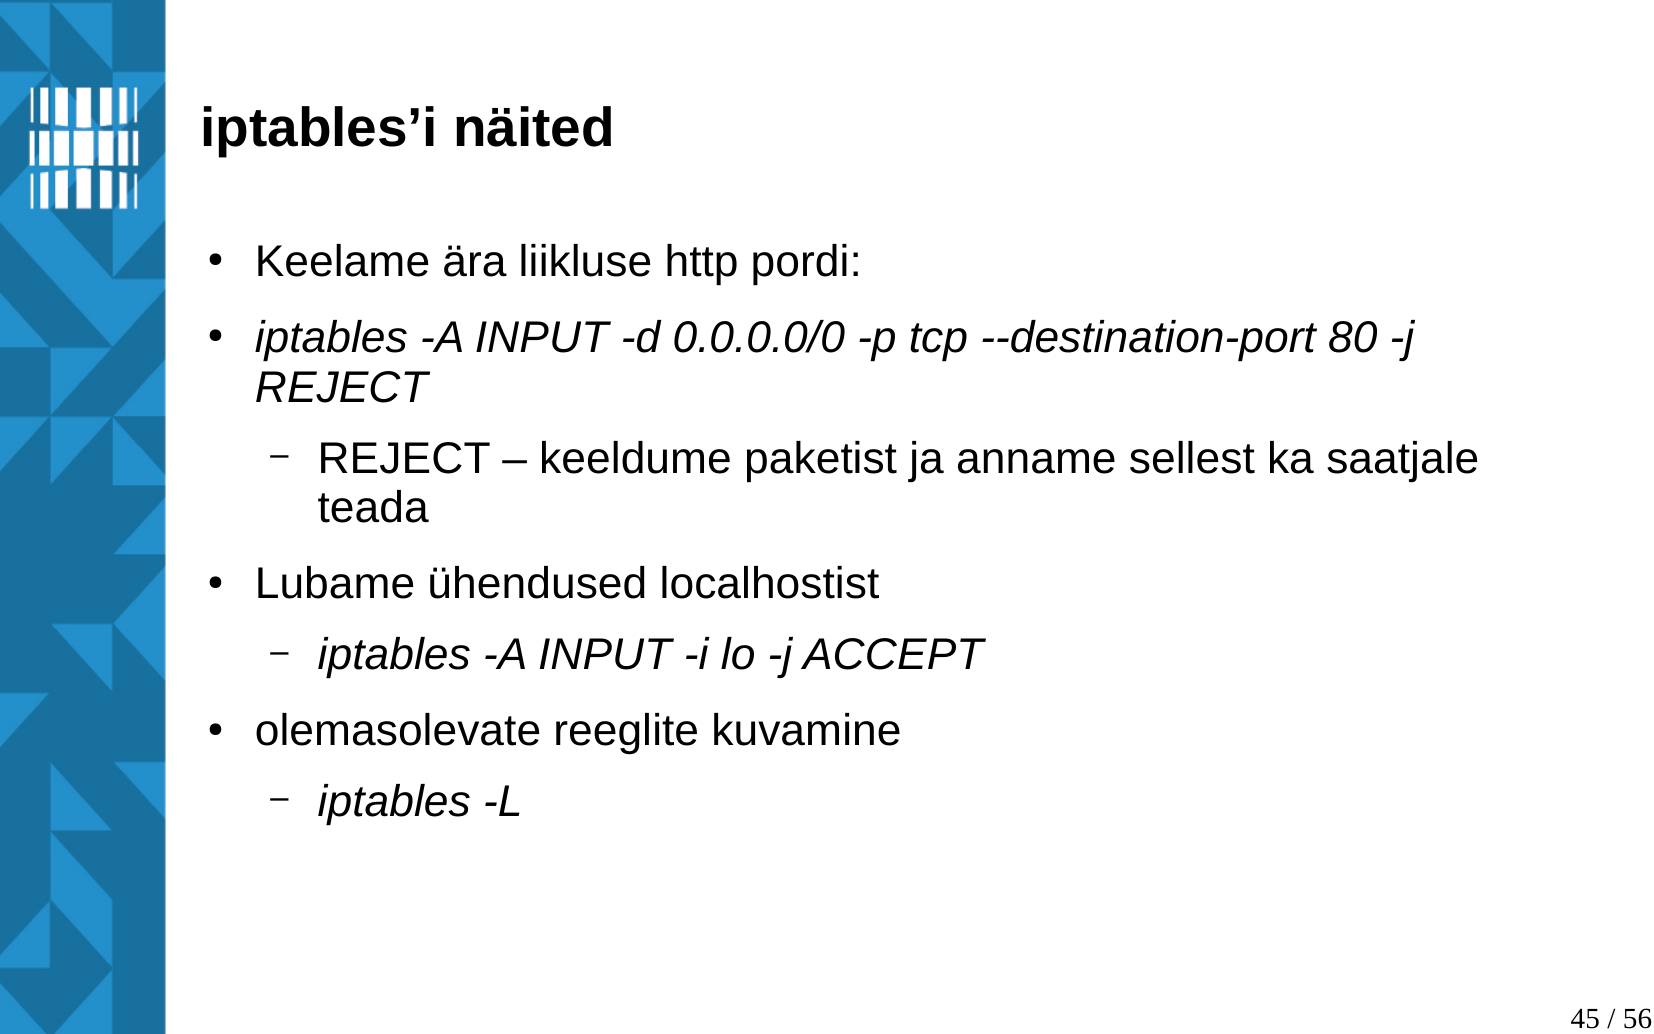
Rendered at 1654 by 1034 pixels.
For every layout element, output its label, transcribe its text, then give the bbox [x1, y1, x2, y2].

title iptables’i näited [200, 41, 1447, 214]
list Keelame ära liikluse http pordi: iptables -A INPUT -d 0.0.0.0/0 -p tcp --destination-port 80 -j REJECT REJECT – keeldume paketist ja anname sellest ka saatjale teada Lubame ühendused localhostist iptables -A INPUT -i lo -j ACCEPT olemasolevate reeglite kuvamine iptables -L [191, 236, 1595, 827]
